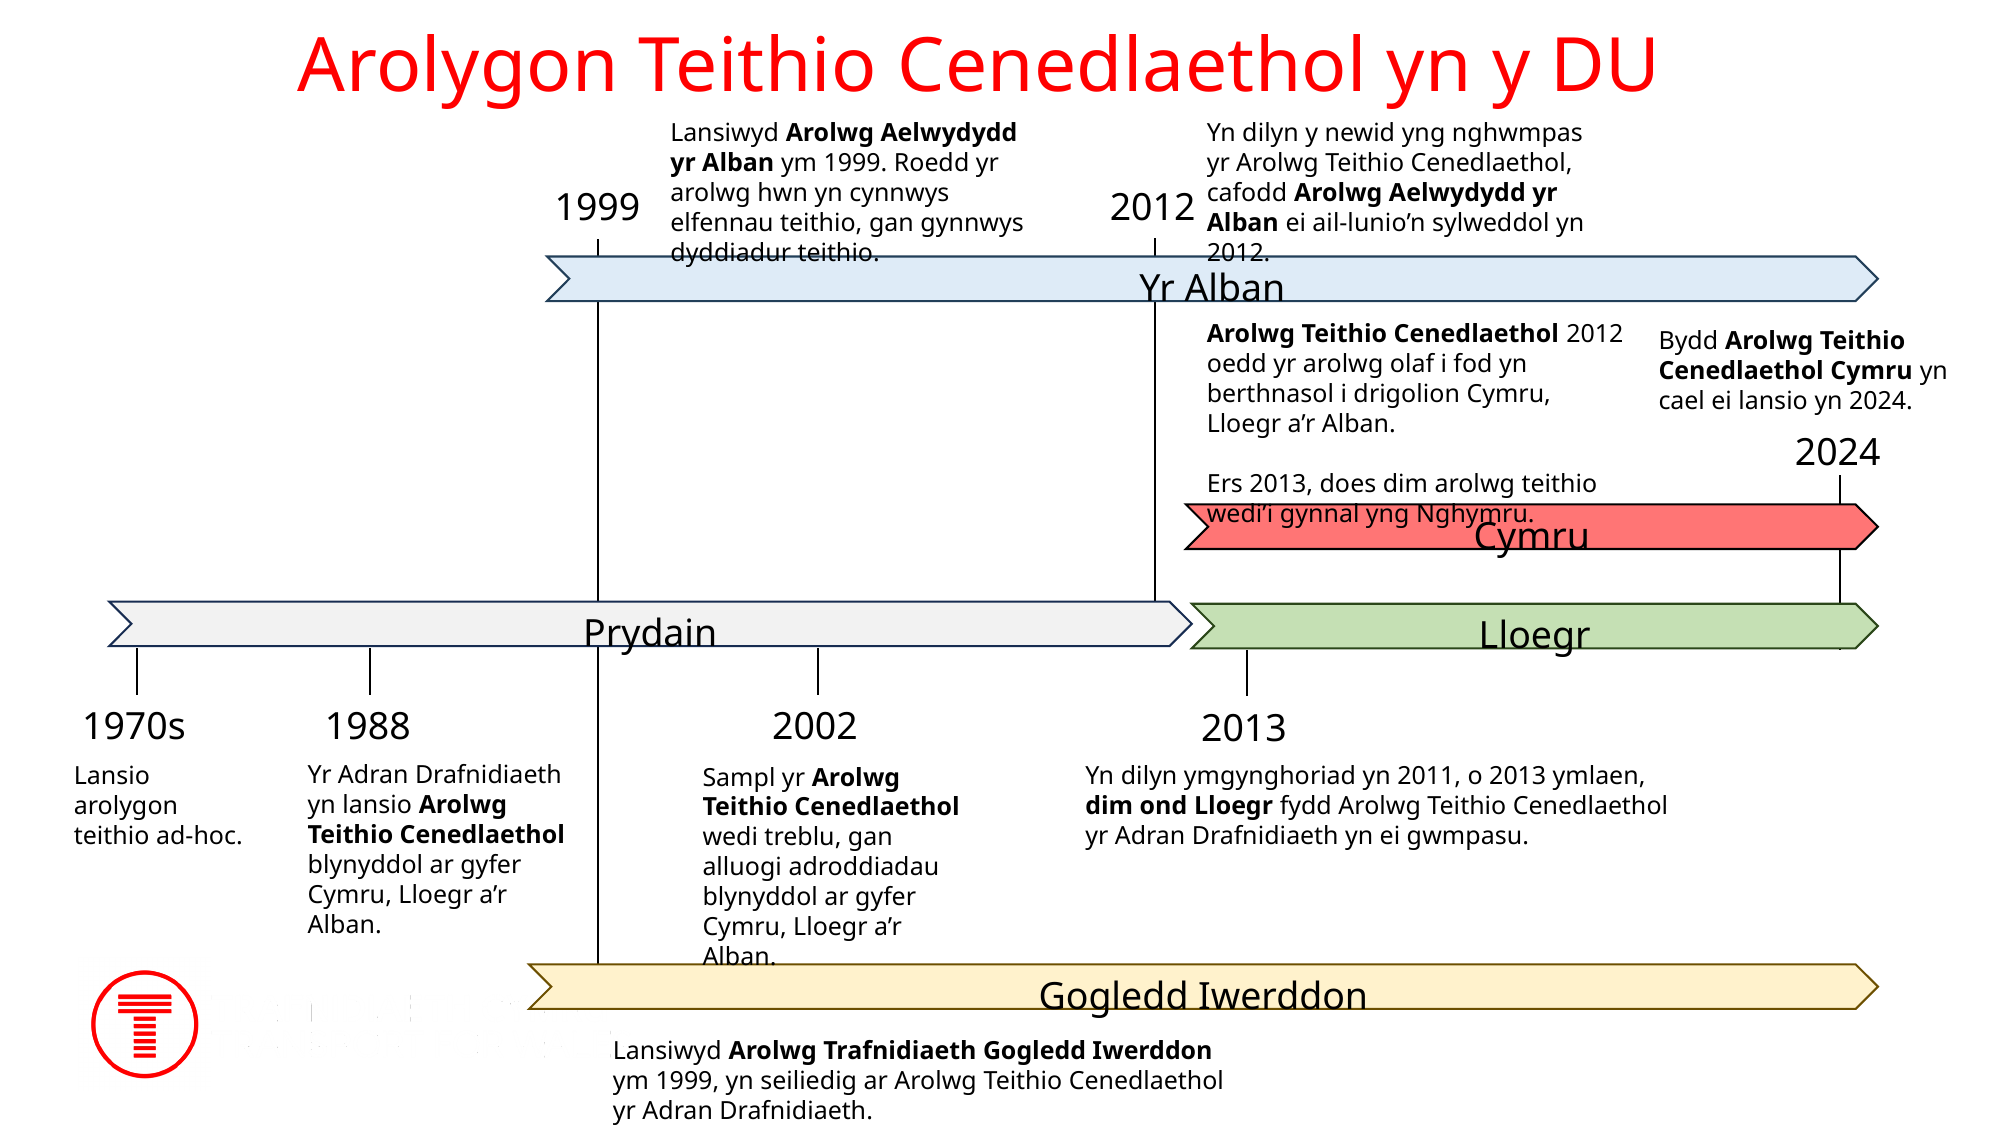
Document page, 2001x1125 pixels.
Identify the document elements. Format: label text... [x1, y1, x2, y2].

text_box Lansio arolygon teithio ad-hoc. [58, 752, 268, 829]
text_box Arolwg Teithio Cenedlaethol 2012 oedd yr arolwg olaf i fod yn berthnasol i drigolion Cymru, Lloegr a’r Alban. Ers 2013, does dim arolwg teithio wedi’i gynnal yng Nghymru. [1191, 309, 1644, 507]
text_box 2024 [1779, 424, 1902, 482]
text_box Gogledd Iwerddon [529, 964, 1878, 1009]
text_box 2002 [757, 694, 879, 753]
text_box Yr Adran Drafnidiaeth yn lansio Arolwg Teithio Cenedlaethol blynyddol ar gyfer Cymru, Lloegr a’r Alban. [292, 750, 586, 918]
text_box Cymru [1535, 531, 1545, 549]
text_box Cymru [1522, 531, 1532, 549]
text_box Lloegr [1191, 603, 1878, 649]
text_box Yn dilyn y newid yng nghwmpas yr Arolwg Teithio Cenedlaethol, cafodd Arolwg Aelwydydd yr Alban ei ail-lunio’n sylweddol yn 2012. [1191, 109, 1613, 246]
text_box Prydain [109, 601, 1192, 647]
text_box Yr Alban [547, 256, 1878, 302]
text_box Cymru [1185, 504, 1878, 549]
text_box Lansiwyd Arolwg Aelwydydd yr Alban ym 1999. Roedd yr arolwg hwn yn cynnwys elfennau teithio, gan gynnwys dyddiadur teithio. [655, 109, 1044, 246]
text_box 2012 [1094, 175, 1191, 236]
text_box Yn dilyn ymgynghoriad yn 2011, o 2013 ymlaen, dim ond Lloegr fydd Arolwg Teithio Cenedlaethol yr Adran Drafnidiaeth yn ei gwmpasu. [1070, 752, 1685, 859]
text_box Sampl yr Arolwg Teithio Cenedlaethol wedi treblu, gan alluogi adroddiadau blynyddol ar gyfer Cymru, Lloegr a’r Alban. [687, 753, 981, 951]
text_box Arolygon Teithio Cenedlaethol yn y DU [45, 25, 1916, 110]
text_box Lansiwyd Arolwg Trafnidiaeth Gogledd Iwerddon ym 1999, yn seiliedig ar Arolwg Teithio Cenedlaethol yr Adran Drafnidiaeth. [597, 1026, 1264, 1103]
text_box 1988 [309, 694, 452, 750]
text_box 1970s [67, 694, 209, 752]
text_box 2013 [1185, 696, 1308, 757]
text_box 1999 [539, 175, 655, 236]
text_box Lloegr [1557, 630, 1569, 646]
text_box Bydd Arolwg Teithio Cenedlaethol Cymru yn cael ei lansio yn 2024. [1643, 317, 1995, 424]
